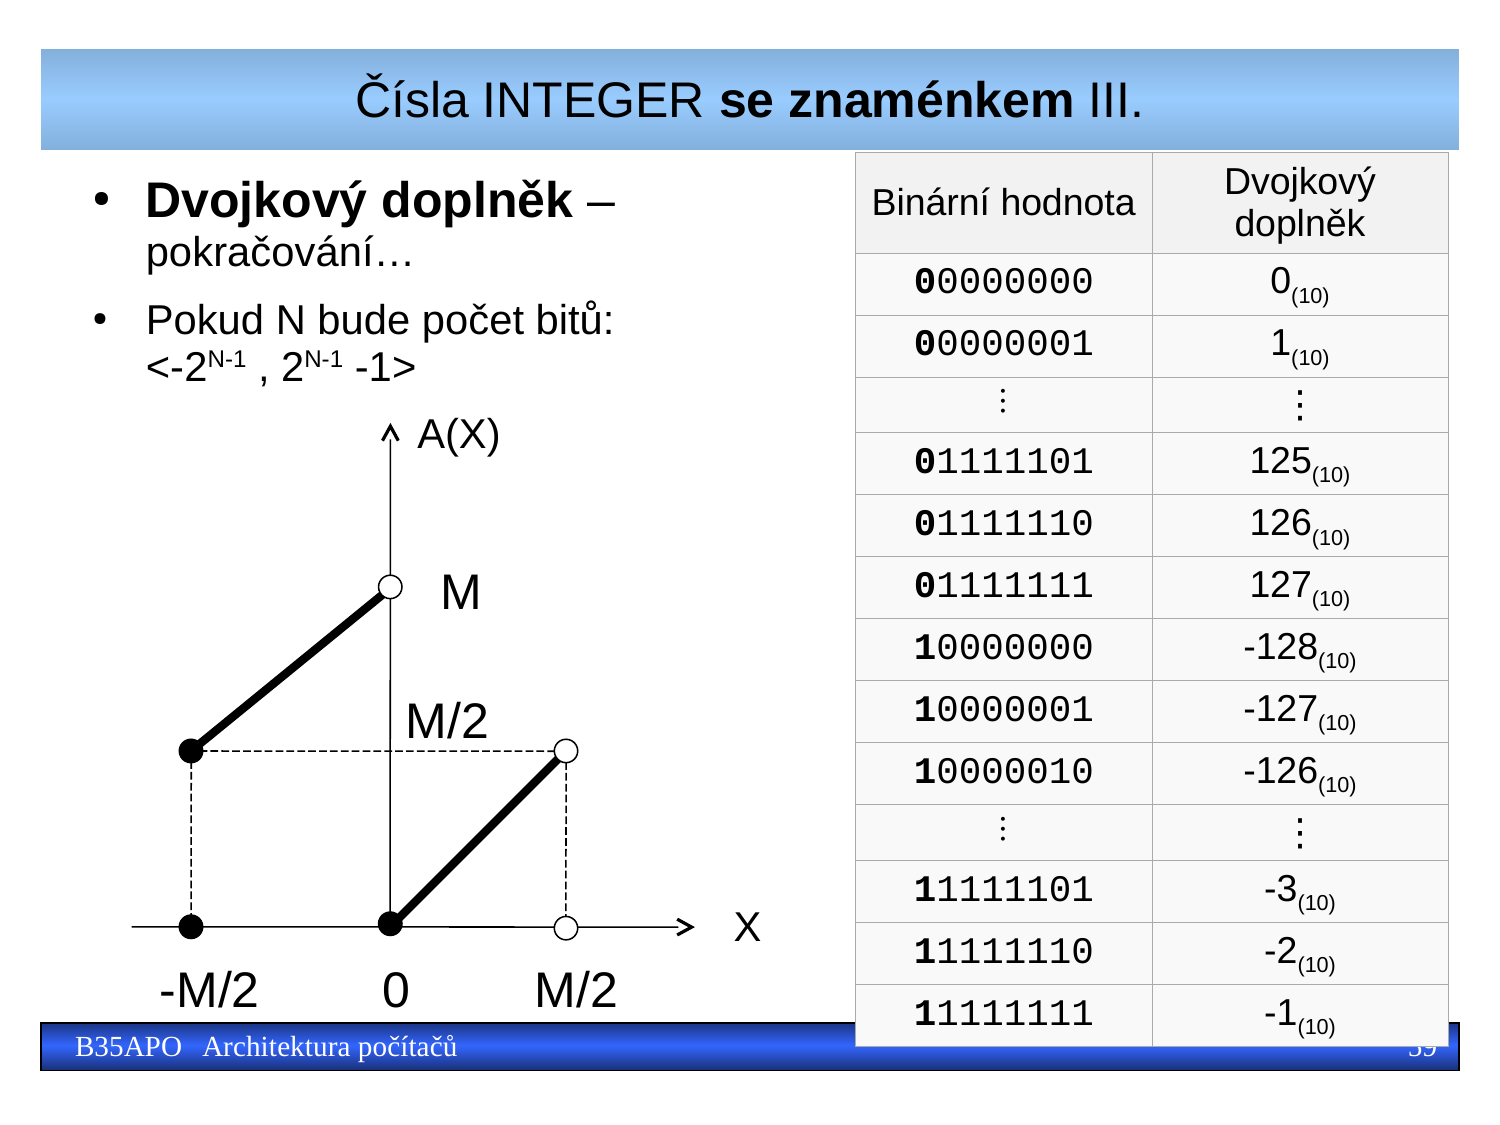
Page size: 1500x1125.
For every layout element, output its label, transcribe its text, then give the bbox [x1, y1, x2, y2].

list Dvojkový doplněk – pokračování… Pokud N bude počet bitů: <-2N-1 , 2N-1 -1> [75, 172, 838, 451]
text_box [554, 739, 578, 763]
table_cell -1(10) [1153, 985, 1448, 1046]
table_cell 00000001 [856, 316, 1152, 377]
text_box M/2 [519, 950, 633, 1026]
table_header Binární hodnota [856, 153, 1152, 253]
table_cell 01111110 [856, 495, 1152, 556]
text_box [179, 739, 203, 763]
text_box [378, 912, 402, 936]
table_cell -126(10) [1153, 743, 1448, 804]
table_cell 01111111 [856, 557, 1152, 618]
text_box [378, 575, 402, 599]
table_header Dvojkový doplněk [1153, 153, 1448, 253]
table_cell 11111101 [856, 861, 1152, 922]
text_box 0 [367, 950, 425, 1026]
table_cell ⋮ [856, 805, 1152, 860]
table_cell -128(10) [1153, 619, 1448, 680]
text_box A(X) [402, 399, 516, 465]
table_cell ⋮ [856, 378, 1152, 432]
title Čísla INTEGER se znaménkem III. [41, 49, 1459, 150]
table_cell ⋮ [1153, 805, 1448, 860]
table_cell -127(10) [1153, 681, 1448, 742]
text_box M [425, 551, 498, 628]
table_cell 10000010 [856, 743, 1152, 804]
table_cell 0(10) [1153, 254, 1448, 315]
table_cell 126(10) [1153, 495, 1448, 556]
text_box [554, 916, 578, 940]
text_box [179, 915, 203, 939]
table_cell 125(10) [1153, 433, 1448, 494]
table_cell 127(10) [1153, 557, 1448, 618]
table_cell 01111101 [856, 433, 1152, 494]
text_box X [718, 891, 777, 958]
text_box -M/2 [144, 950, 275, 1026]
table_cell 1(10) [1153, 316, 1448, 377]
table_cell 11111111 [856, 985, 1152, 1046]
table_cell -3(10) [1153, 861, 1448, 922]
text_box M/2 [390, 680, 505, 757]
table_cell 10000001 [856, 681, 1152, 742]
table_cell 11111110 [856, 923, 1152, 984]
table_cell 10000000 [856, 619, 1152, 680]
table_cell -2(10) [1153, 923, 1448, 984]
table_cell ⋮ [1153, 378, 1448, 432]
table_cell 00000000 [856, 254, 1152, 315]
